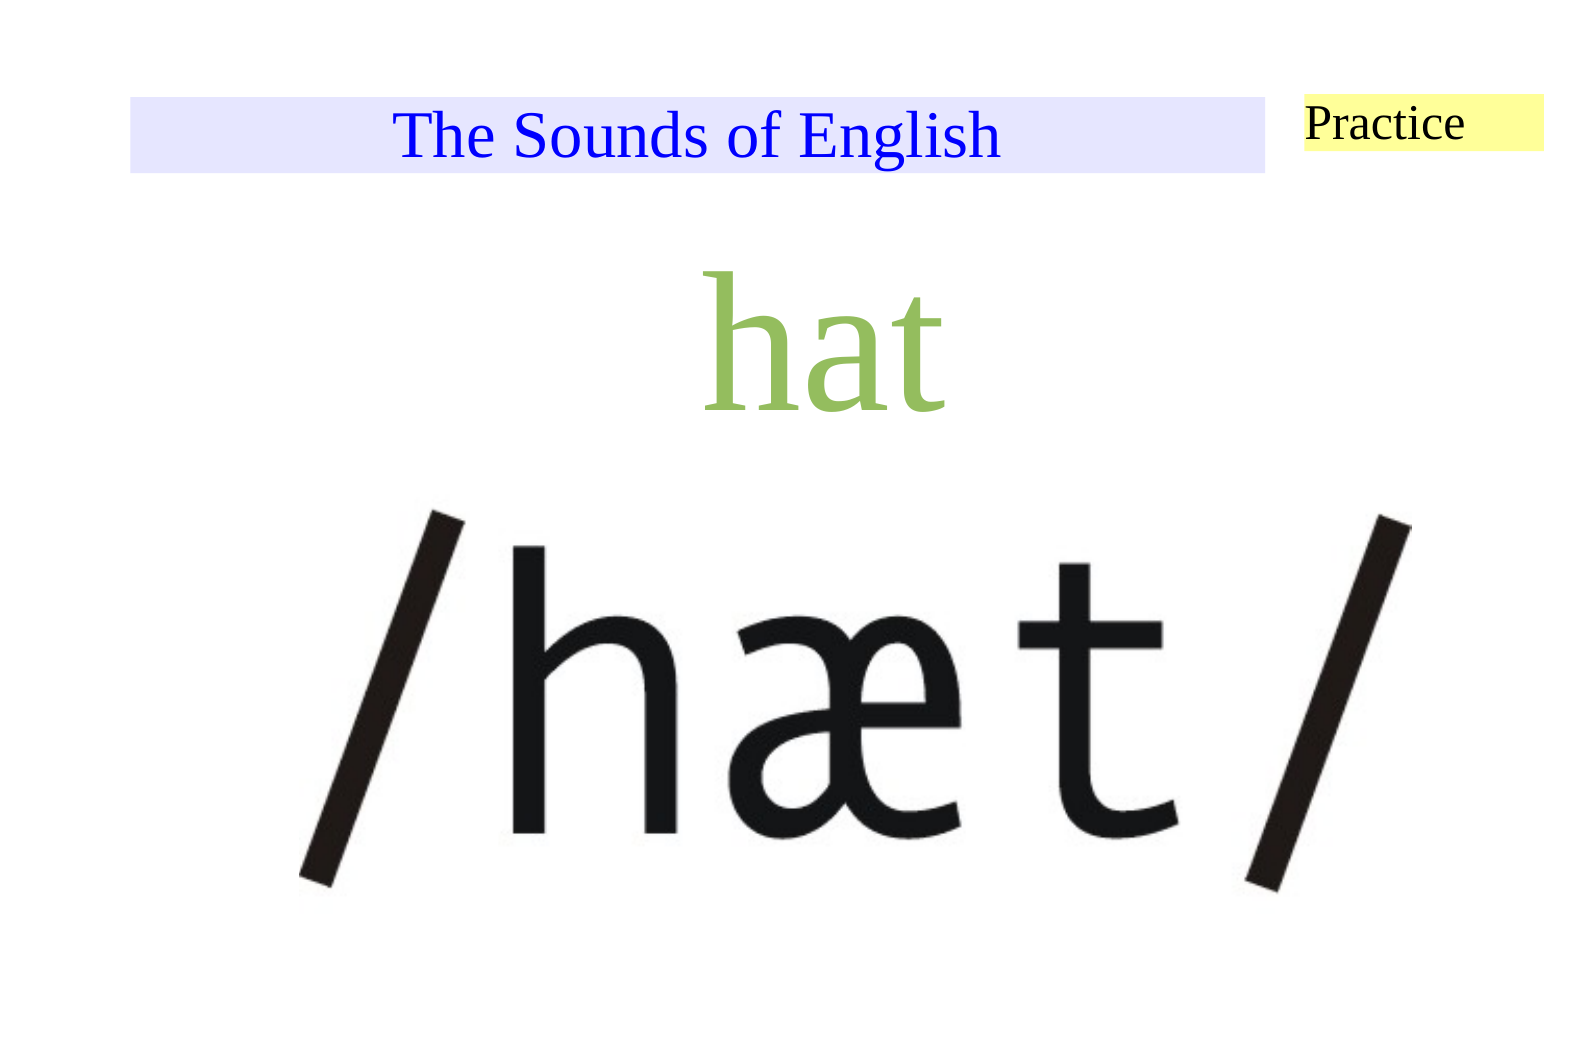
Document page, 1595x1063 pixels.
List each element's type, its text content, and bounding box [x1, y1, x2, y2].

text_box The Sounds of English [130, 97, 1266, 174]
text_box Practice [1304, 94, 1544, 152]
text_box hat [548, 227, 1099, 446]
picture [299, 446, 1412, 955]
